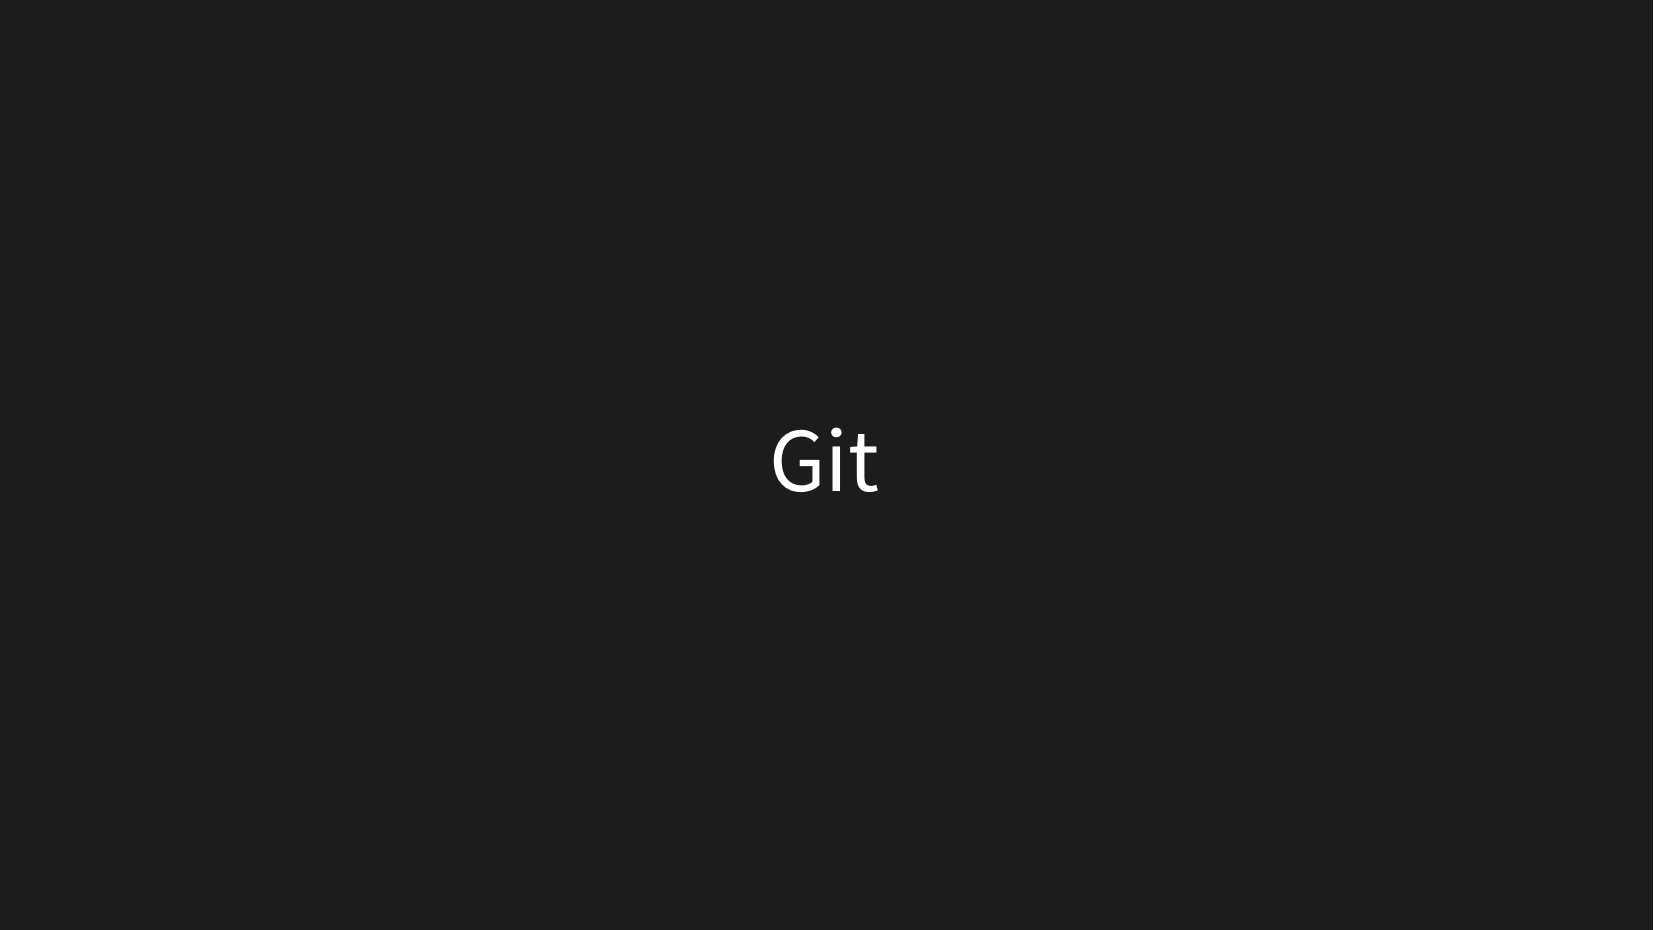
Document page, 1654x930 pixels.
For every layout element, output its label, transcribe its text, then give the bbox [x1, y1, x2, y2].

title Git [0, 380, 1651, 537]
